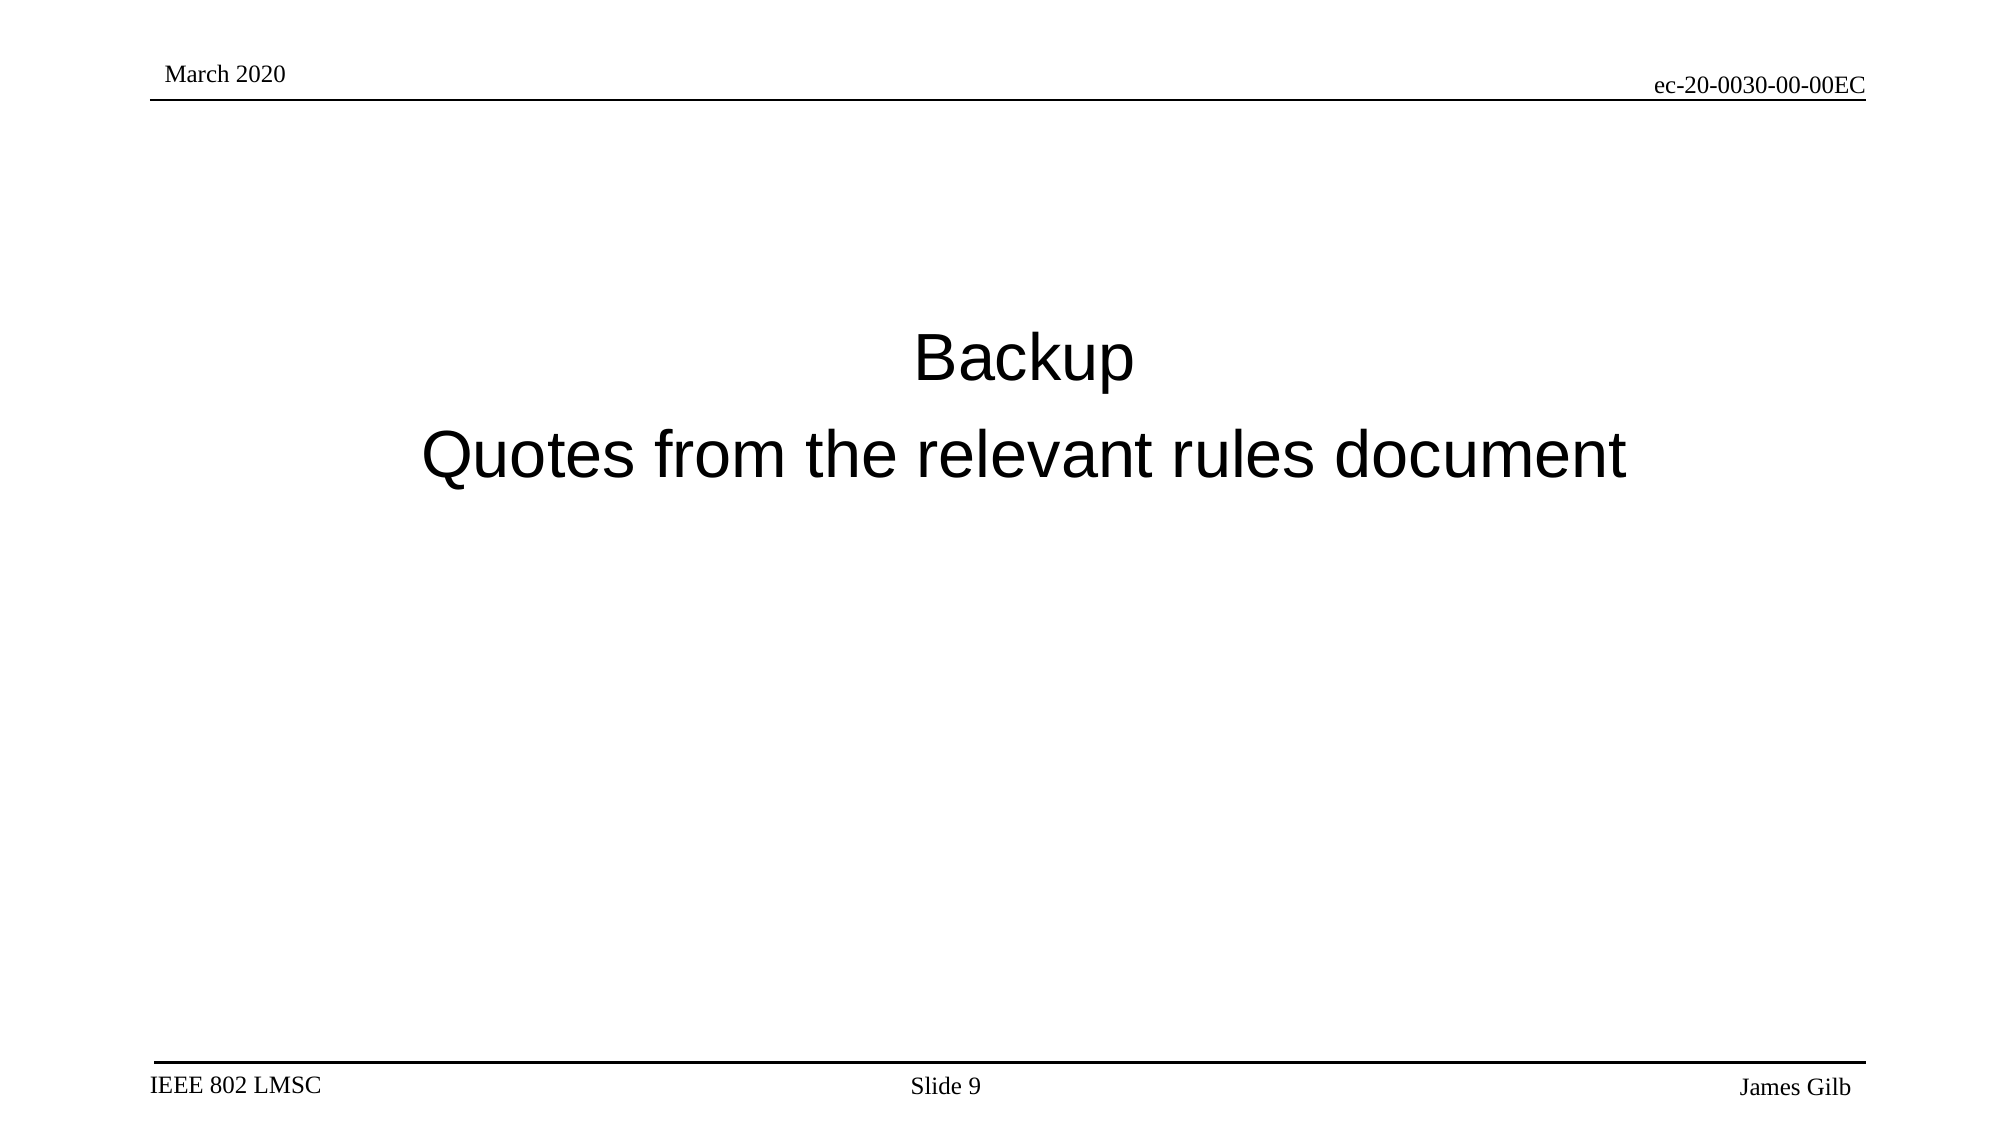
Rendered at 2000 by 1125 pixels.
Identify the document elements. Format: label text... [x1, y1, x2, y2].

subtitle Backup Quotes from the relevant rules document [149, 112, 1900, 693]
